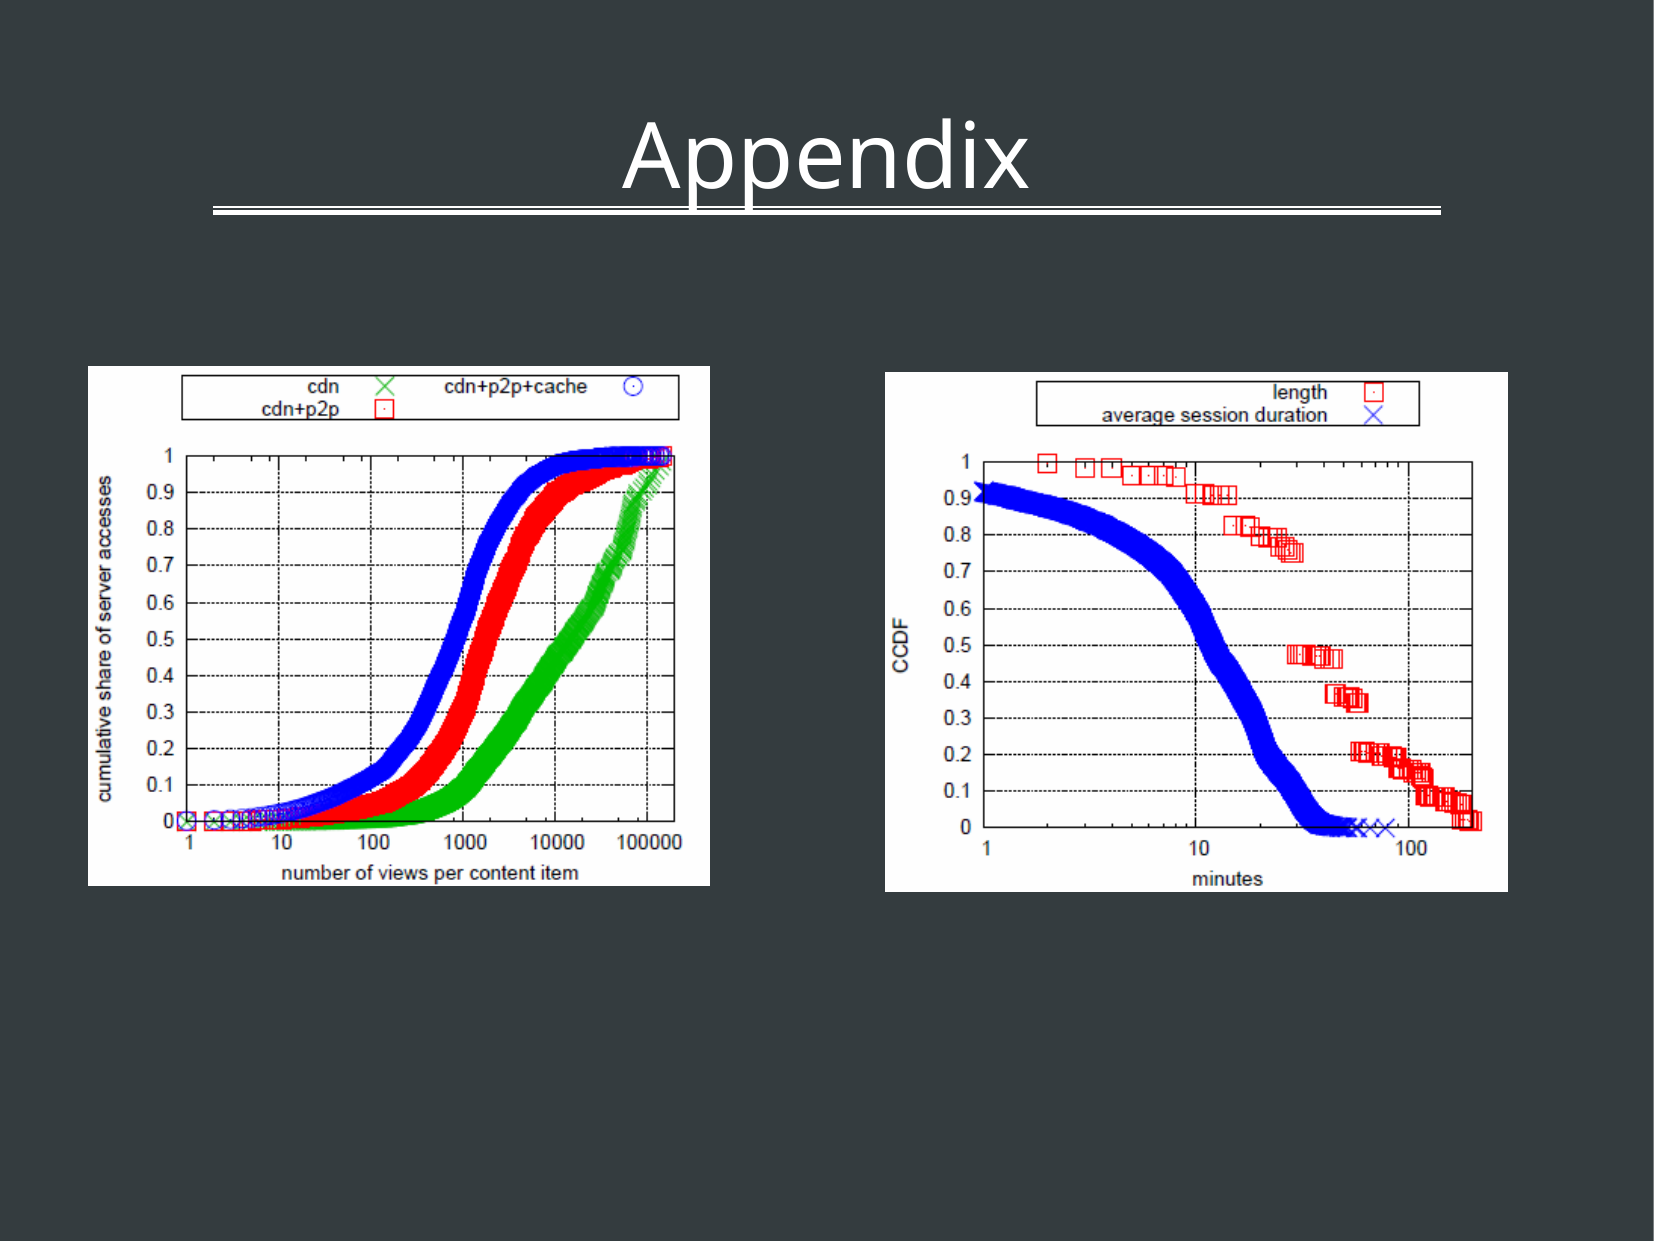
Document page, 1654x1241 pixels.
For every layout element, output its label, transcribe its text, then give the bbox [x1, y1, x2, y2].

picture [0, 0, 1654, 1241]
title Appendix [83, 49, 1572, 257]
